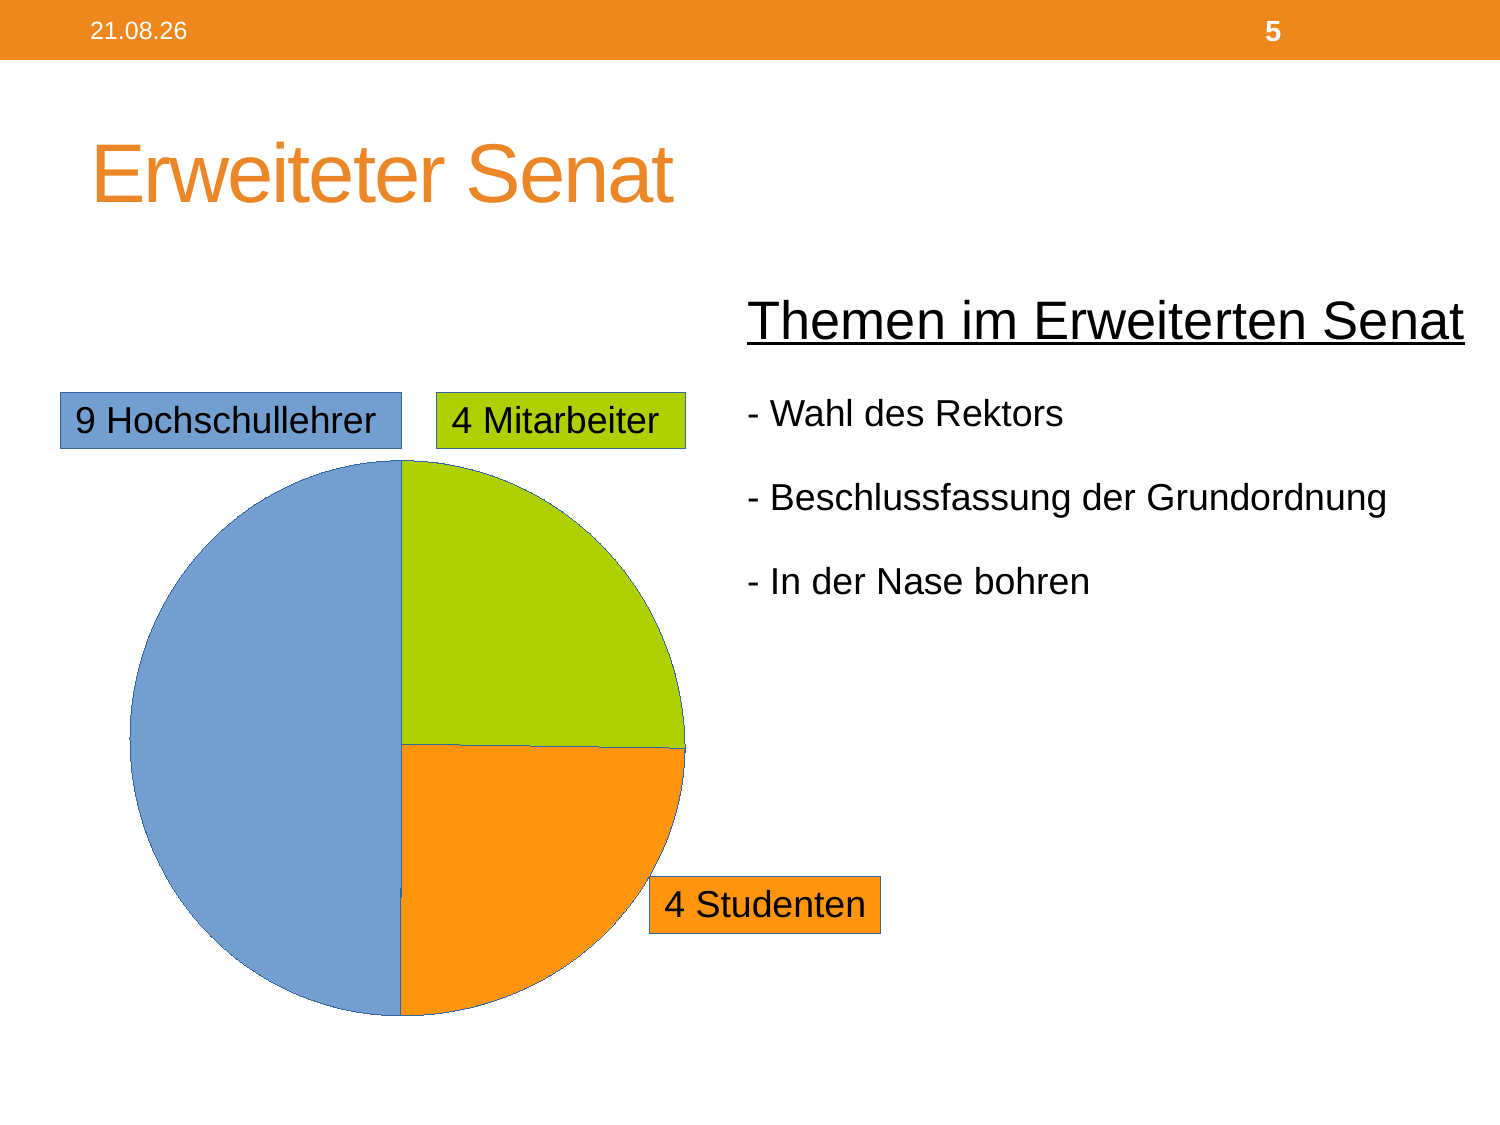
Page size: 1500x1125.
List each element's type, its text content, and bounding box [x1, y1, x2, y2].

text_box 9 Hochschullehrer [60, 392, 402, 449]
slide_number 03.10.16 [75, 3, 550, 57]
text_box [129, 460, 686, 1016]
text_box 4 Studenten [649, 876, 881, 934]
slide_number <Foliennummer> [1250, 3, 1425, 57]
title Erweiteter Senat [75, 87, 1425, 250]
text_box Themen im Erweiterten Senat - Wahl des Rektors - Beschlussfassung der Grundordnung - In der Nase bohren [732, 282, 1481, 863]
text_box 4 Mitarbeiter [436, 392, 686, 449]
